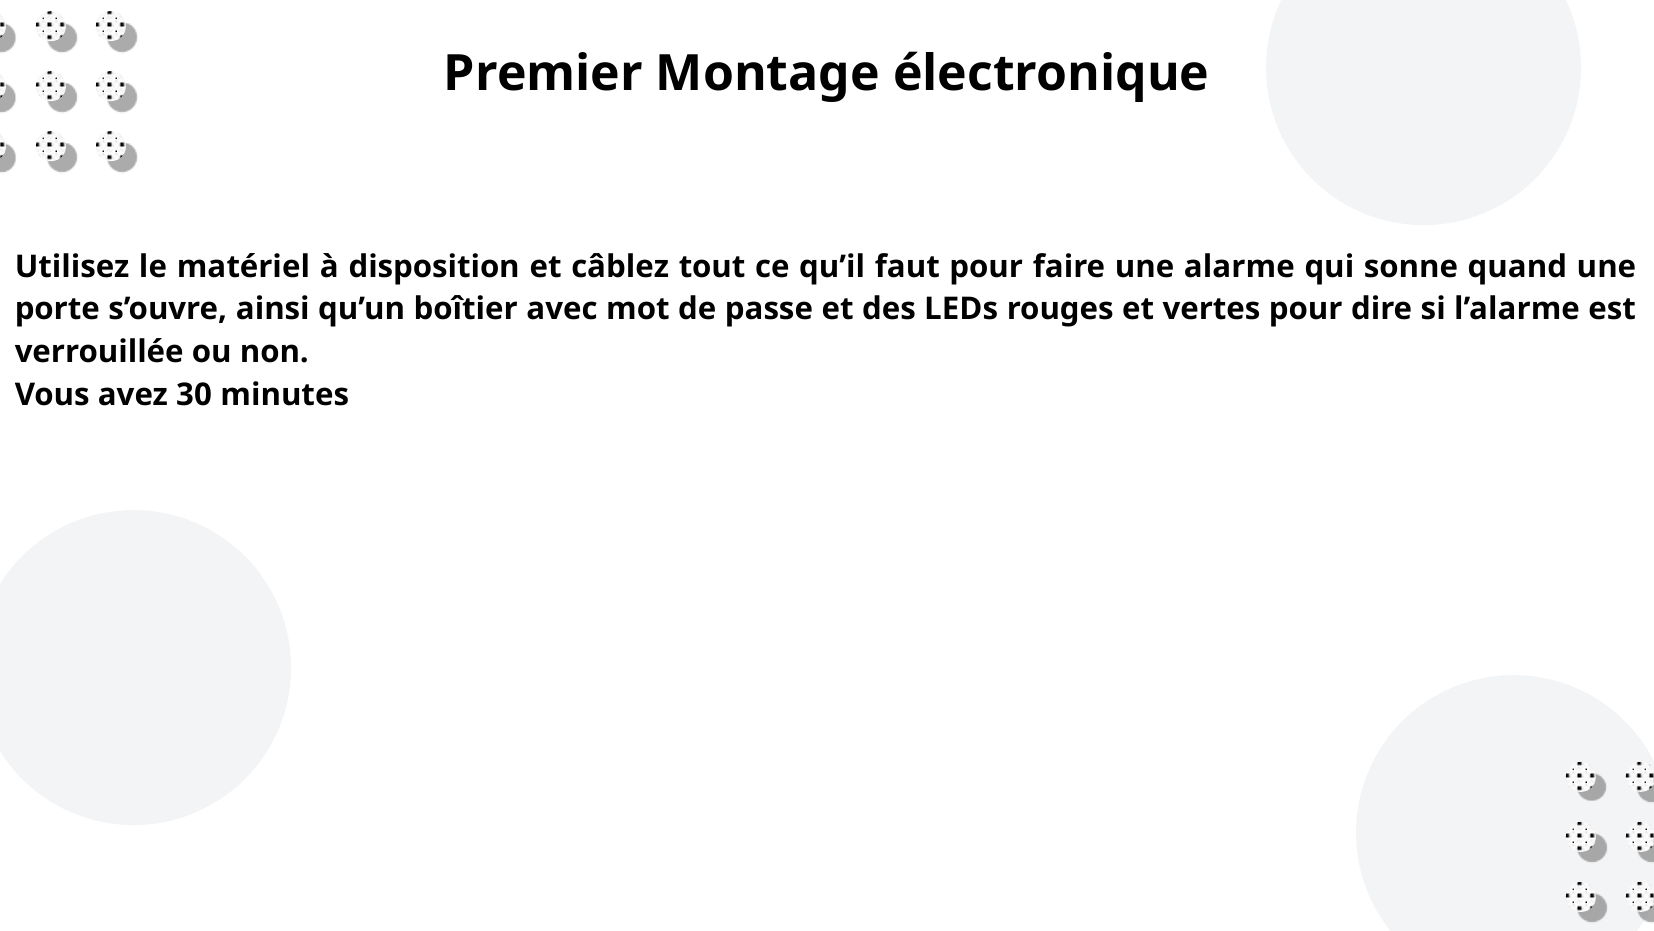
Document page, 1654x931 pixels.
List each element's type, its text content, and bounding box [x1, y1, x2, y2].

picture [95, 11, 126, 29]
picture [0, 14, 6, 29]
picture [1565, 881, 1596, 912]
picture [35, 11, 66, 29]
picture [1565, 761, 1596, 792]
picture [0, 134, 7, 159]
picture [95, 131, 127, 162]
picture [1625, 761, 1654, 792]
picture [35, 131, 67, 162]
text_box Premier Montage électronique [0, 29, 1654, 119]
text_box Utilisez le matériel à disposition et câblez tout ce qu’il faut pour faire une alarme qui sonne quand une porte s’ouvre, ainsi qu’un boîtier avec mot de passe et des LEDs rouges et vertes pour dire si l’alarme est verrouillée ou non. Vous avez 30 minutes [0, 236, 1654, 423]
picture [1625, 881, 1654, 912]
picture [1625, 821, 1654, 852]
picture [1565, 821, 1596, 852]
